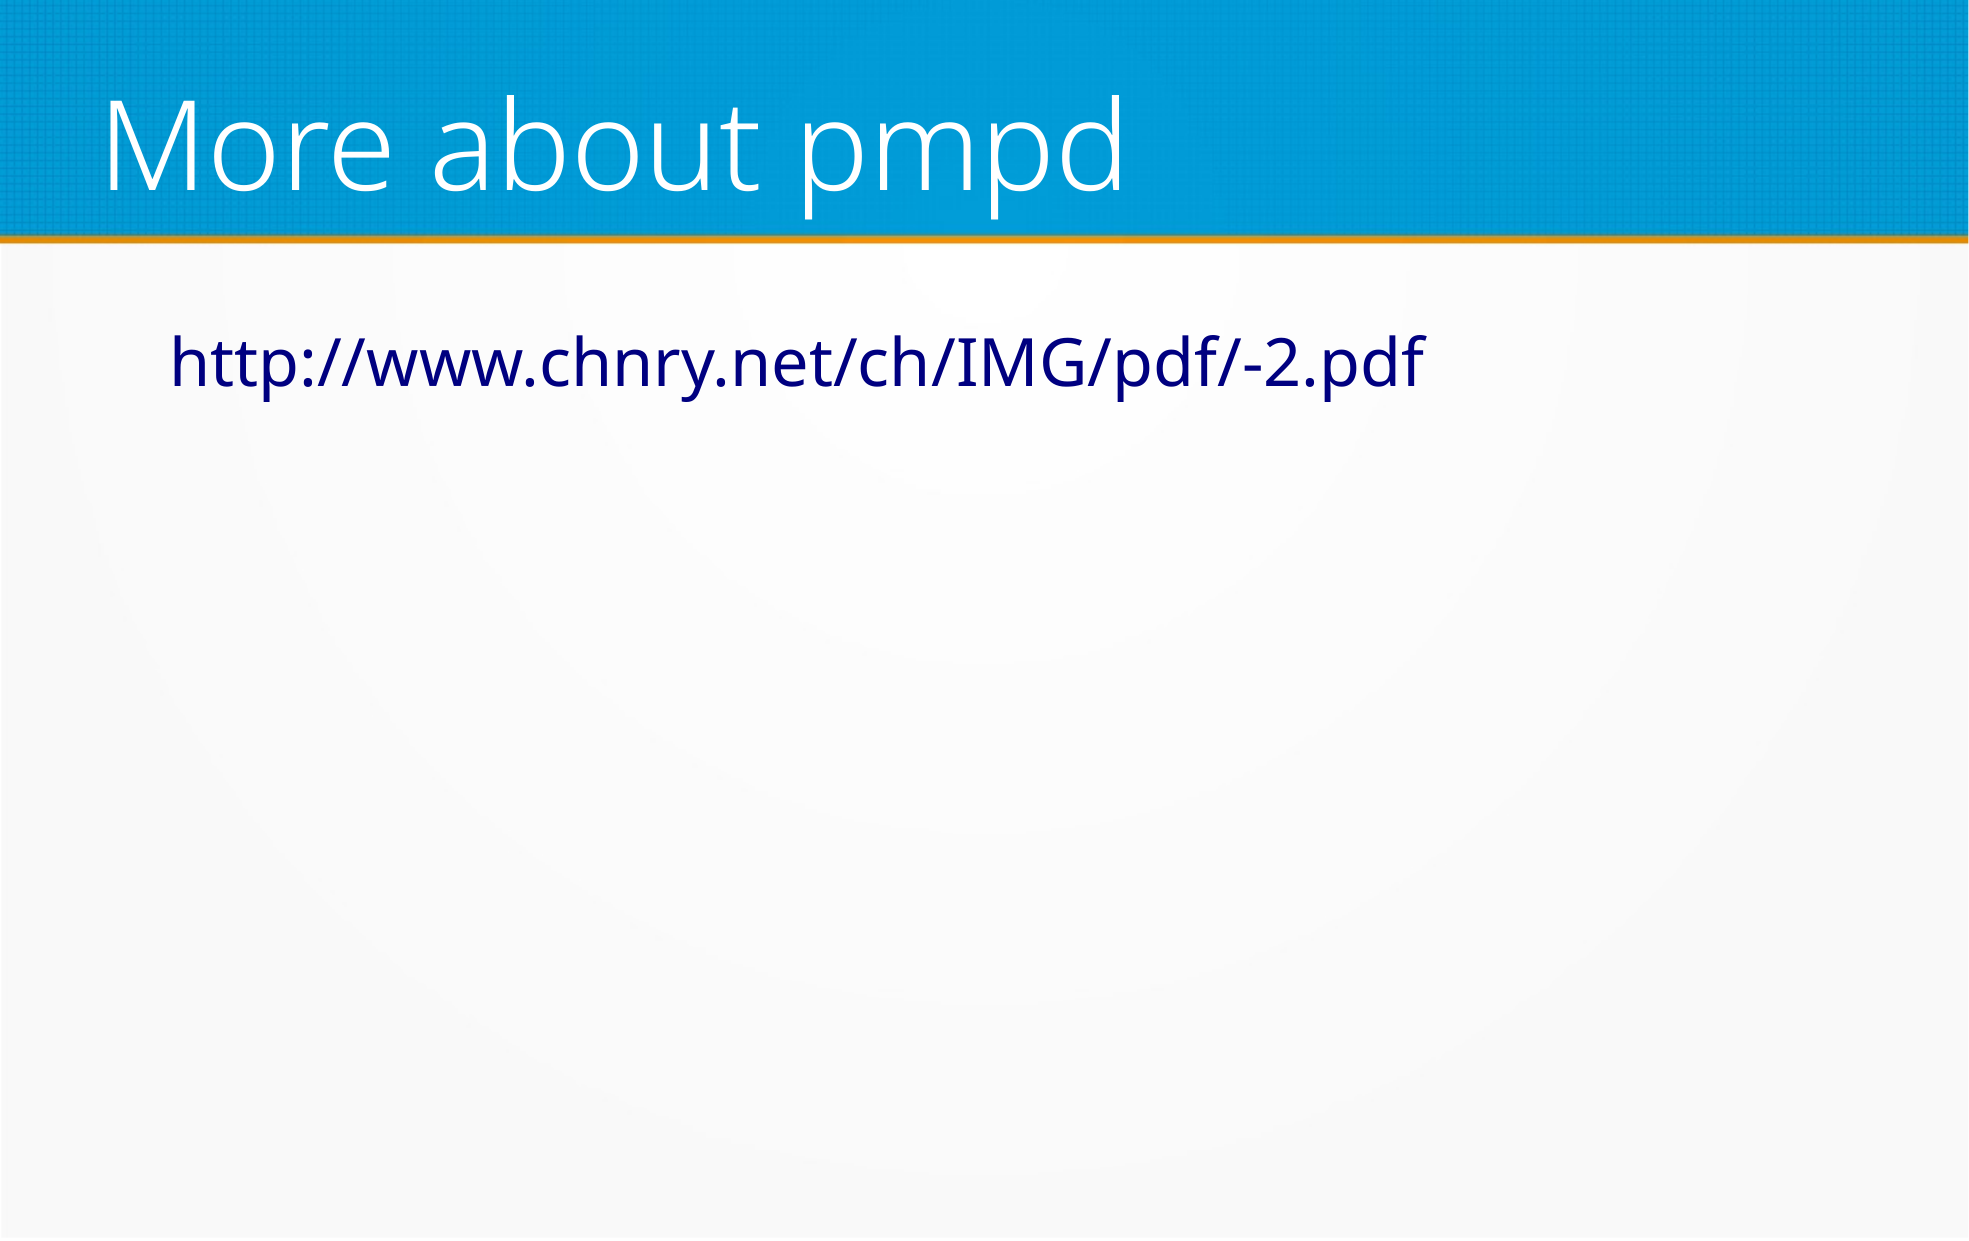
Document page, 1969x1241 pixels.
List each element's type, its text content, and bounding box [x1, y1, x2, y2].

list http://www.chnry.net/ch/IMG/pdf/-2.pdf [98, 315, 1861, 1081]
picture [0, 233, 1969, 1241]
title More about pmpd [98, 19, 1870, 227]
